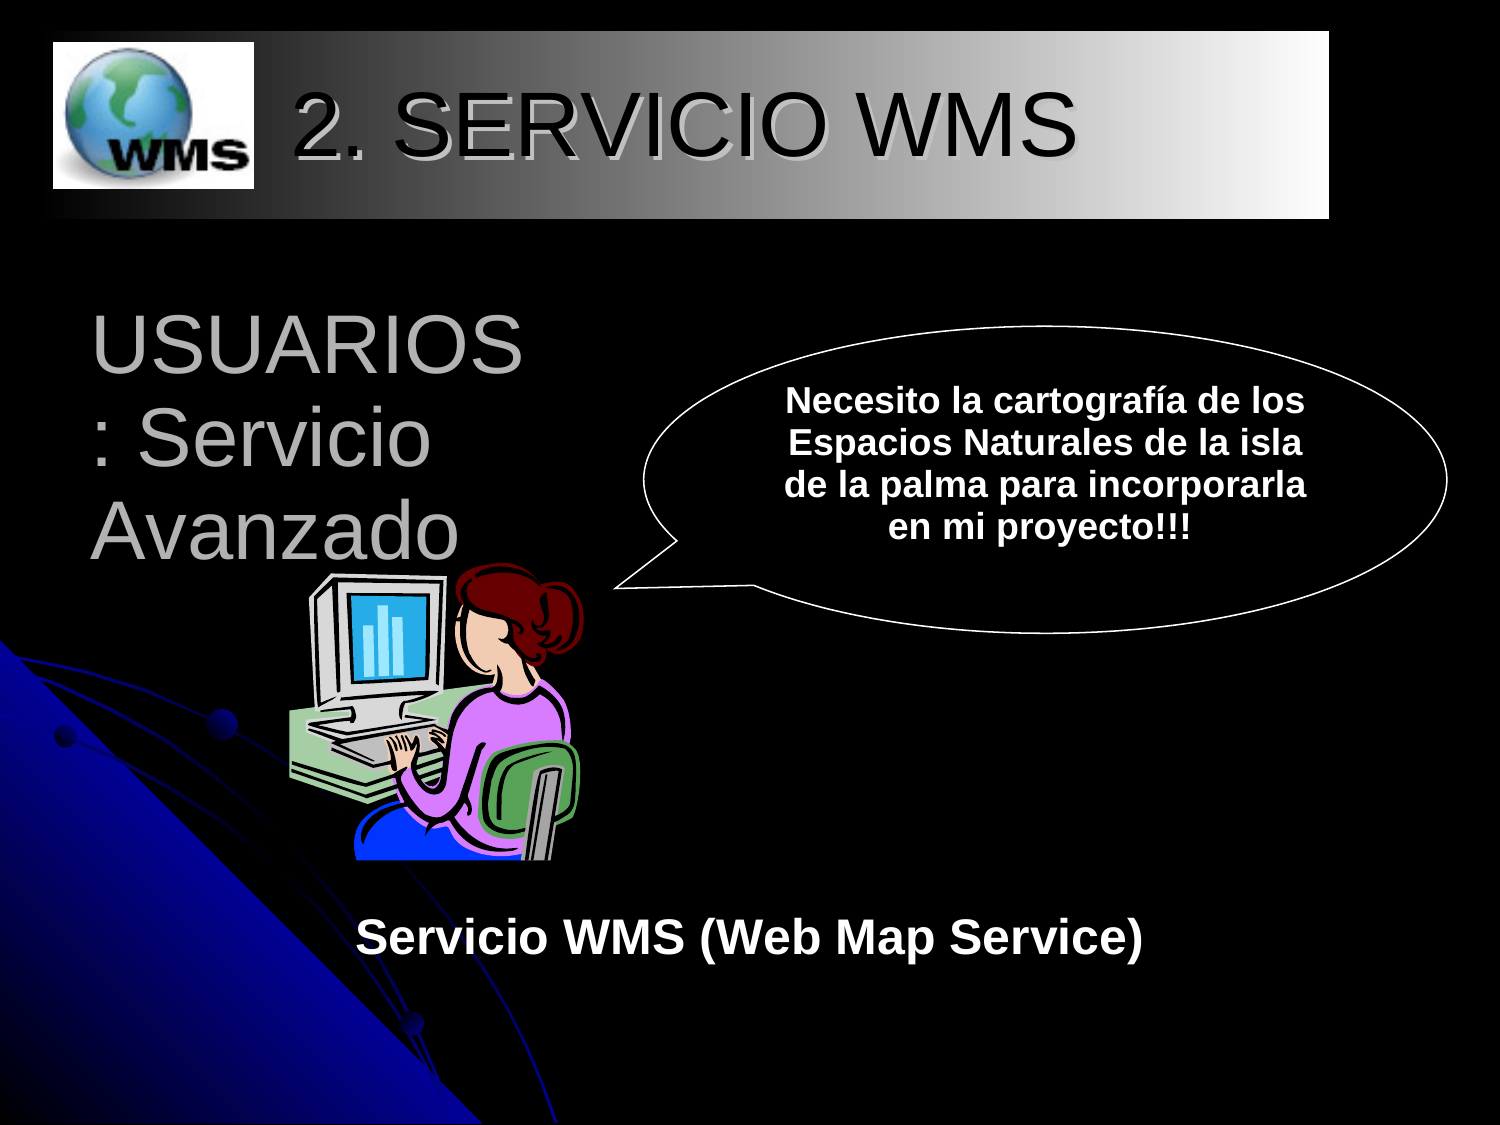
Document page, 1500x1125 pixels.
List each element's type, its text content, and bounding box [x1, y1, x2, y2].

text_box Servicio WMS (Web Map Service)‏ [0, 893, 1500, 977]
picture [53, 42, 254, 189]
picture [289, 562, 584, 864]
title 2. SERVICIO WMS [41, 31, 1329, 219]
text_box Necesito la cartografía de los Espacios Naturales de la isla de la palma para incorporarla en mi proyecto!!! [615, 326, 1447, 634]
text_box USUARIOS: Servicio Avanzado [64, 290, 551, 478]
